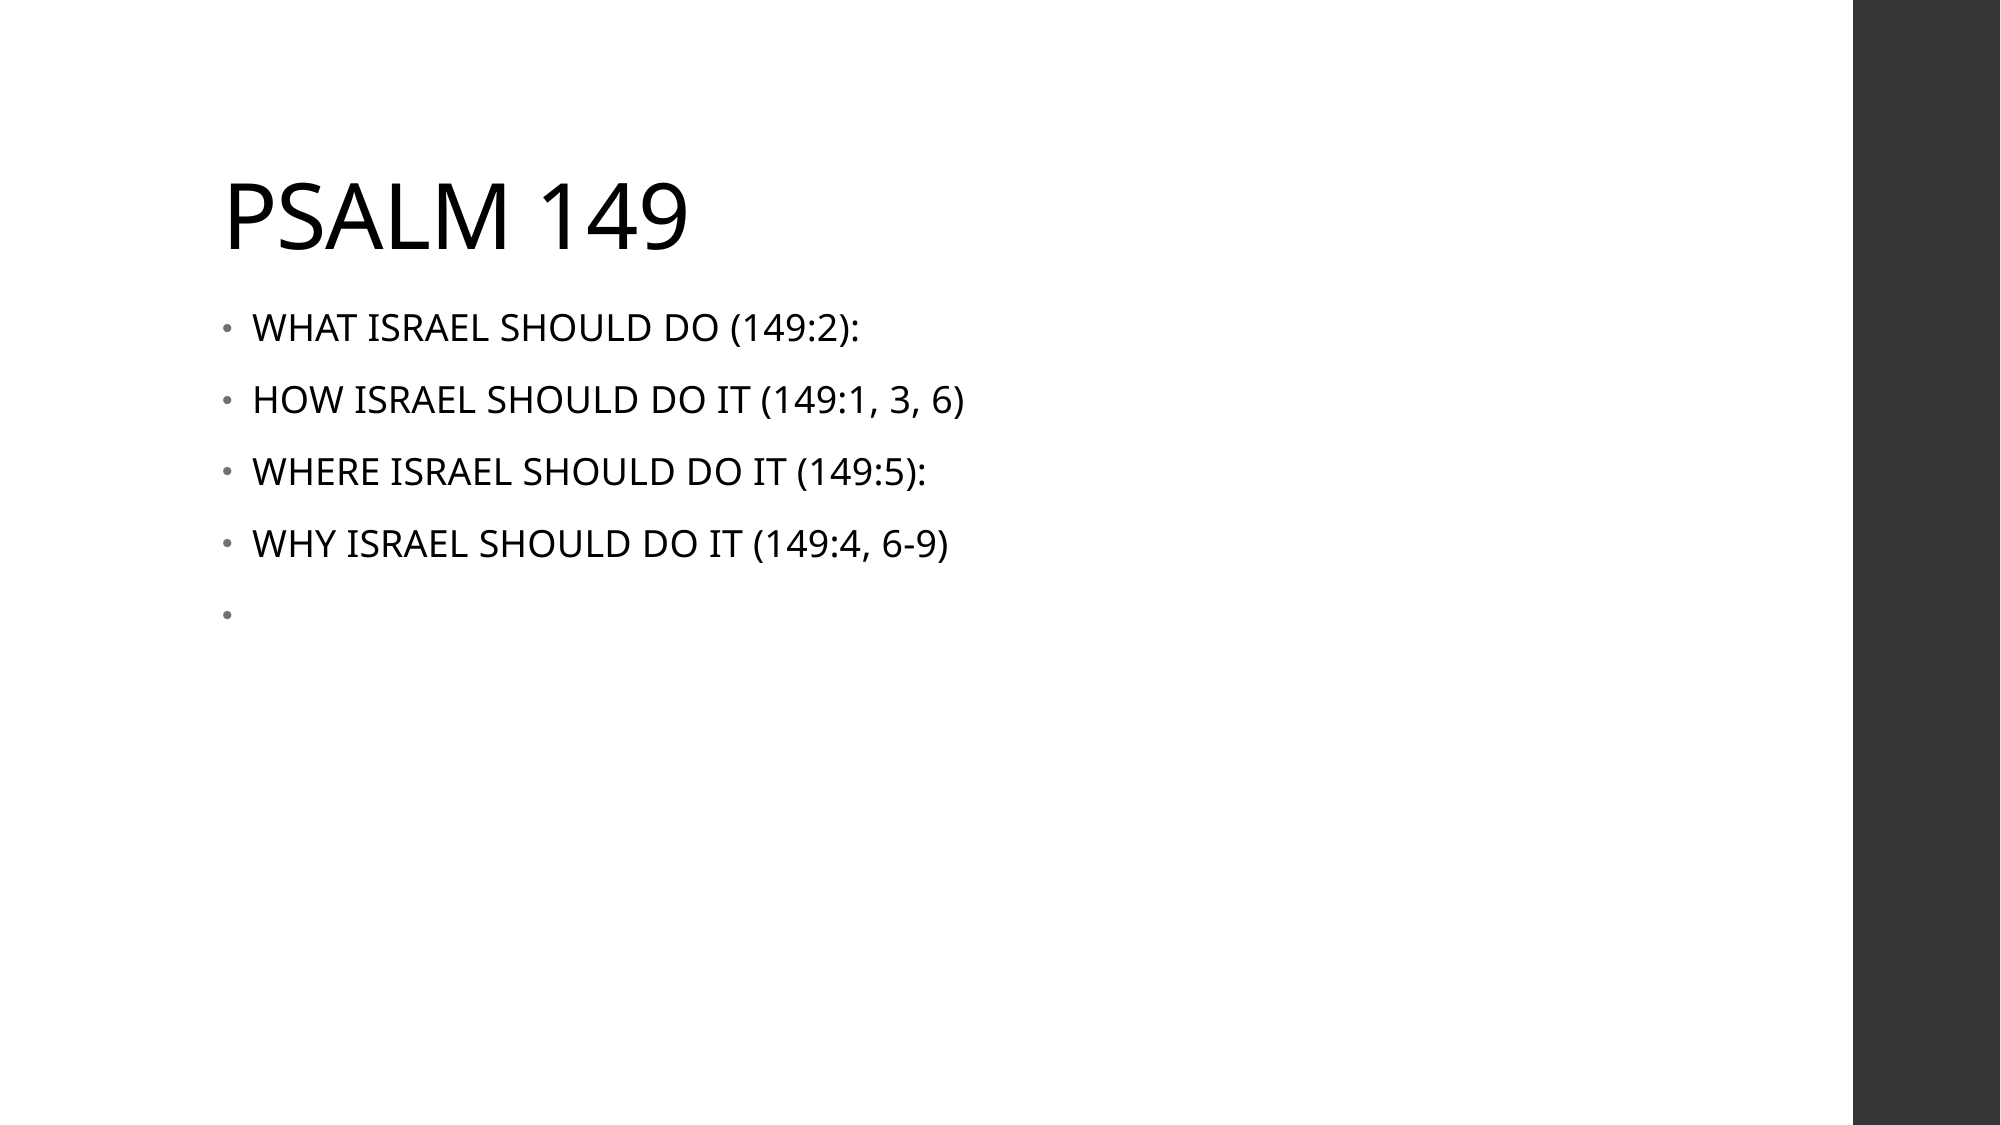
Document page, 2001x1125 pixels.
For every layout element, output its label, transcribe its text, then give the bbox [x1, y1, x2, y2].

title PSALM 149 [206, 60, 1797, 278]
list WHAT ISRAEL SHOULD DO (149:2): HOW ISRAEL SHOULD DO IT (149:1, 3, 6) WHERE ISRAEL SHOULD DO IT (149:5): WHY ISRAEL SHOULD DO IT (149:4, 6-9) [206, 299, 1617, 1014]
